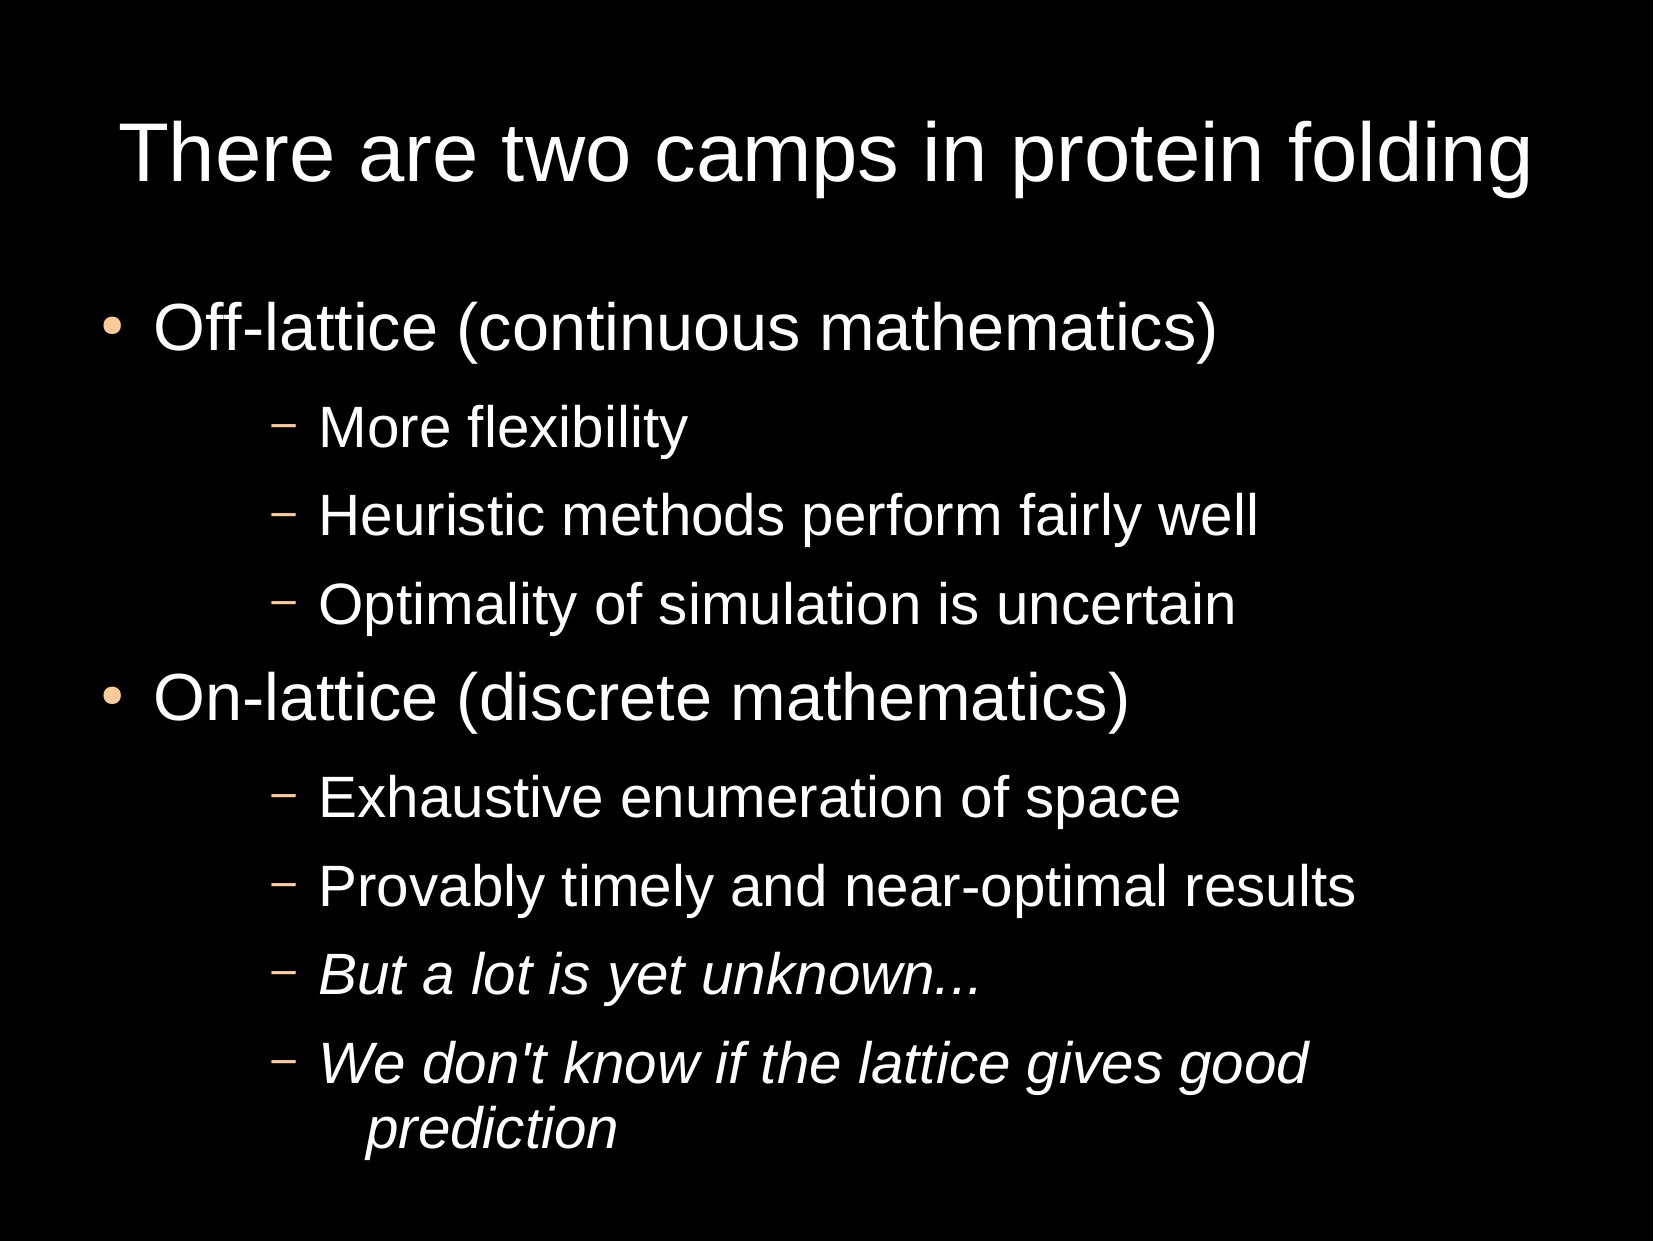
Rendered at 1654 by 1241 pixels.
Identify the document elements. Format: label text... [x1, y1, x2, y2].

list Off-lattice (continuous mathematics) More flexibility Heuristic methods perform fairly well Optimality of simulation is uncertain On-lattice (discrete mathematics) Exhaustive enumeration of space Provably timely and near-optimal results But a lot is yet unknown... We don't know if the lattice gives good prediction [82, 290, 1571, 1161]
title There are two camps in protein folding [82, 56, 1571, 250]
